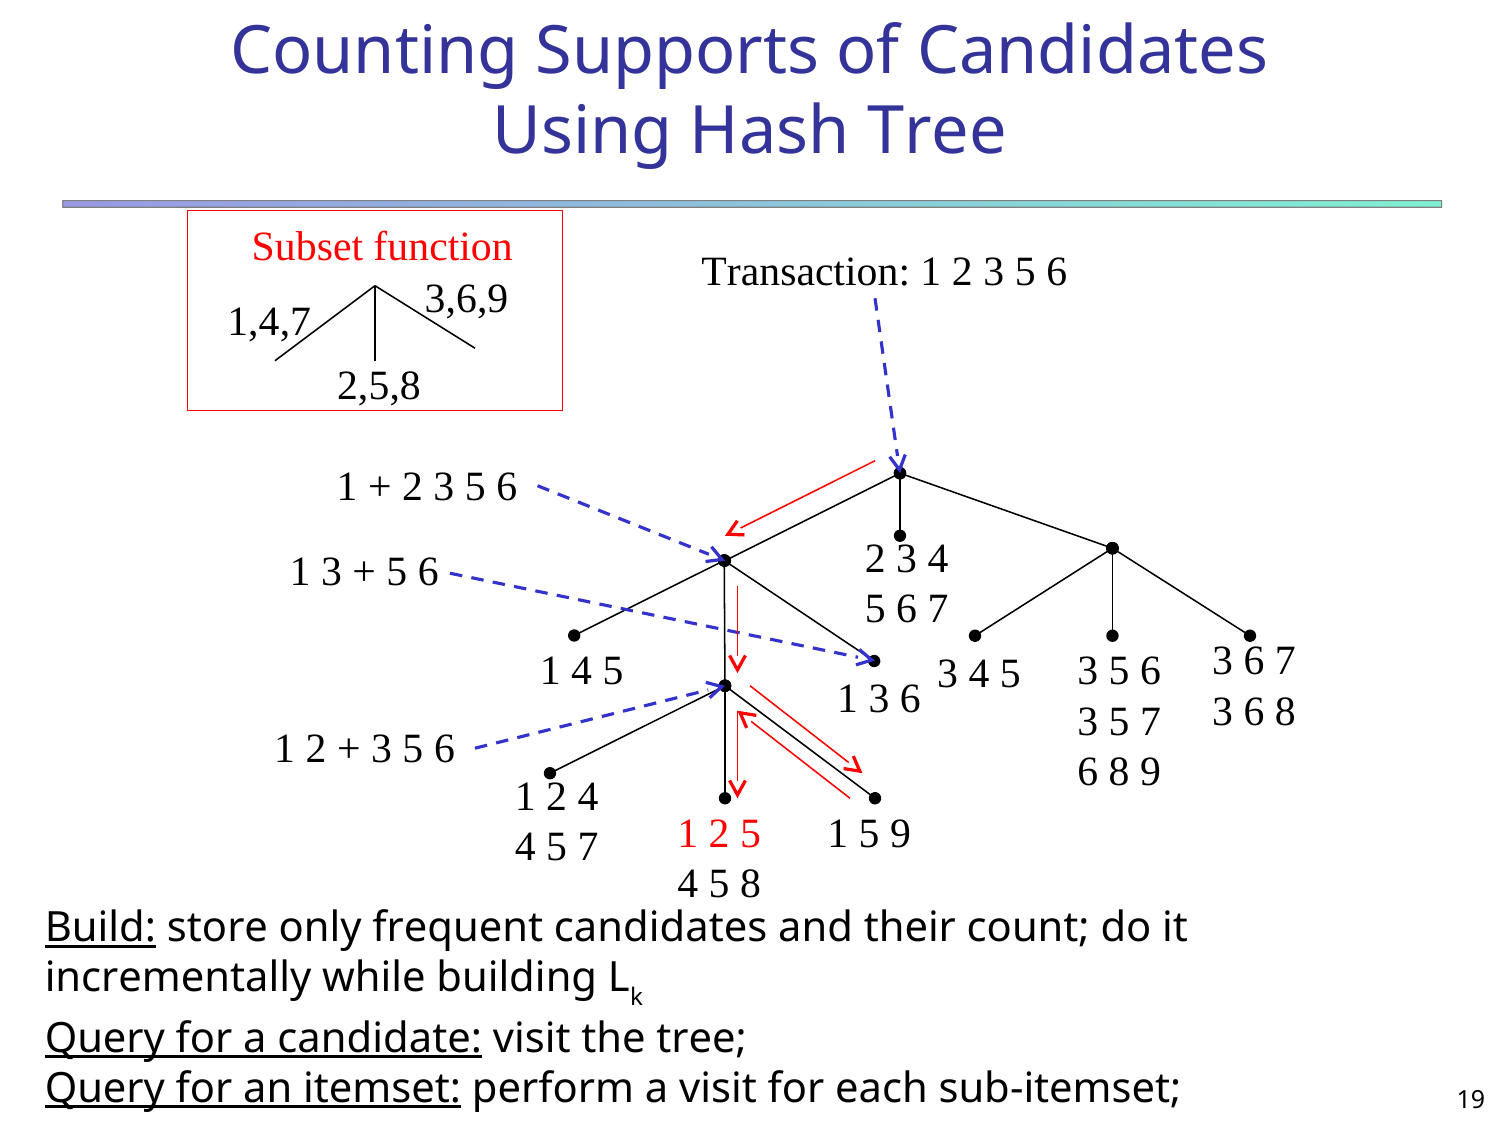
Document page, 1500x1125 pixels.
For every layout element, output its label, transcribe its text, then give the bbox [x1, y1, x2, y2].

title Counting Supports of Candidates Using Hash Tree [0, 0, 1500, 175]
text_box 1 3 6 [822, 663, 937, 729]
text_box 1 5 9 [812, 798, 927, 864]
text_box 1 4 5 [525, 635, 639, 702]
text_box 3 4 5 [922, 638, 1037, 704]
text_box 1,4,7 [212, 285, 327, 352]
text_box 2,5,8 [322, 411, 437, 417]
text_box 1 2 4 4 5 7 [499, 760, 614, 877]
text_box 1 3 + 5 6 [274, 535, 455, 602]
text_box Subset function [236, 211, 529, 277]
text_box 1 2 + 3 5 6 [259, 713, 471, 779]
text_box 3,6,9 [409, 277, 524, 329]
text_box 3 6 7 3 6 8 [1197, 625, 1312, 742]
text_box 2,5,8 [322, 350, 437, 410]
text_box <number> [1187, 1062, 1500, 1125]
text_box 3 5 6 3 5 7 6 8 9 [1062, 635, 1177, 802]
text_box 1 2 5 4 5 8 [662, 798, 777, 892]
text_box Build: store only frequent candidates and their count; do it incrementally while building Lk Query for a candidate: visit the tree; Query for an itemset: perform a visit for each sub-itemset; [30, 892, 1426, 1118]
text_box 2 3 4 5 6 7 [849, 523, 964, 639]
text_box Transaction: 1 2 3 5 6 [686, 235, 1083, 302]
text_box 1 + 2 3 5 6 [321, 450, 533, 517]
